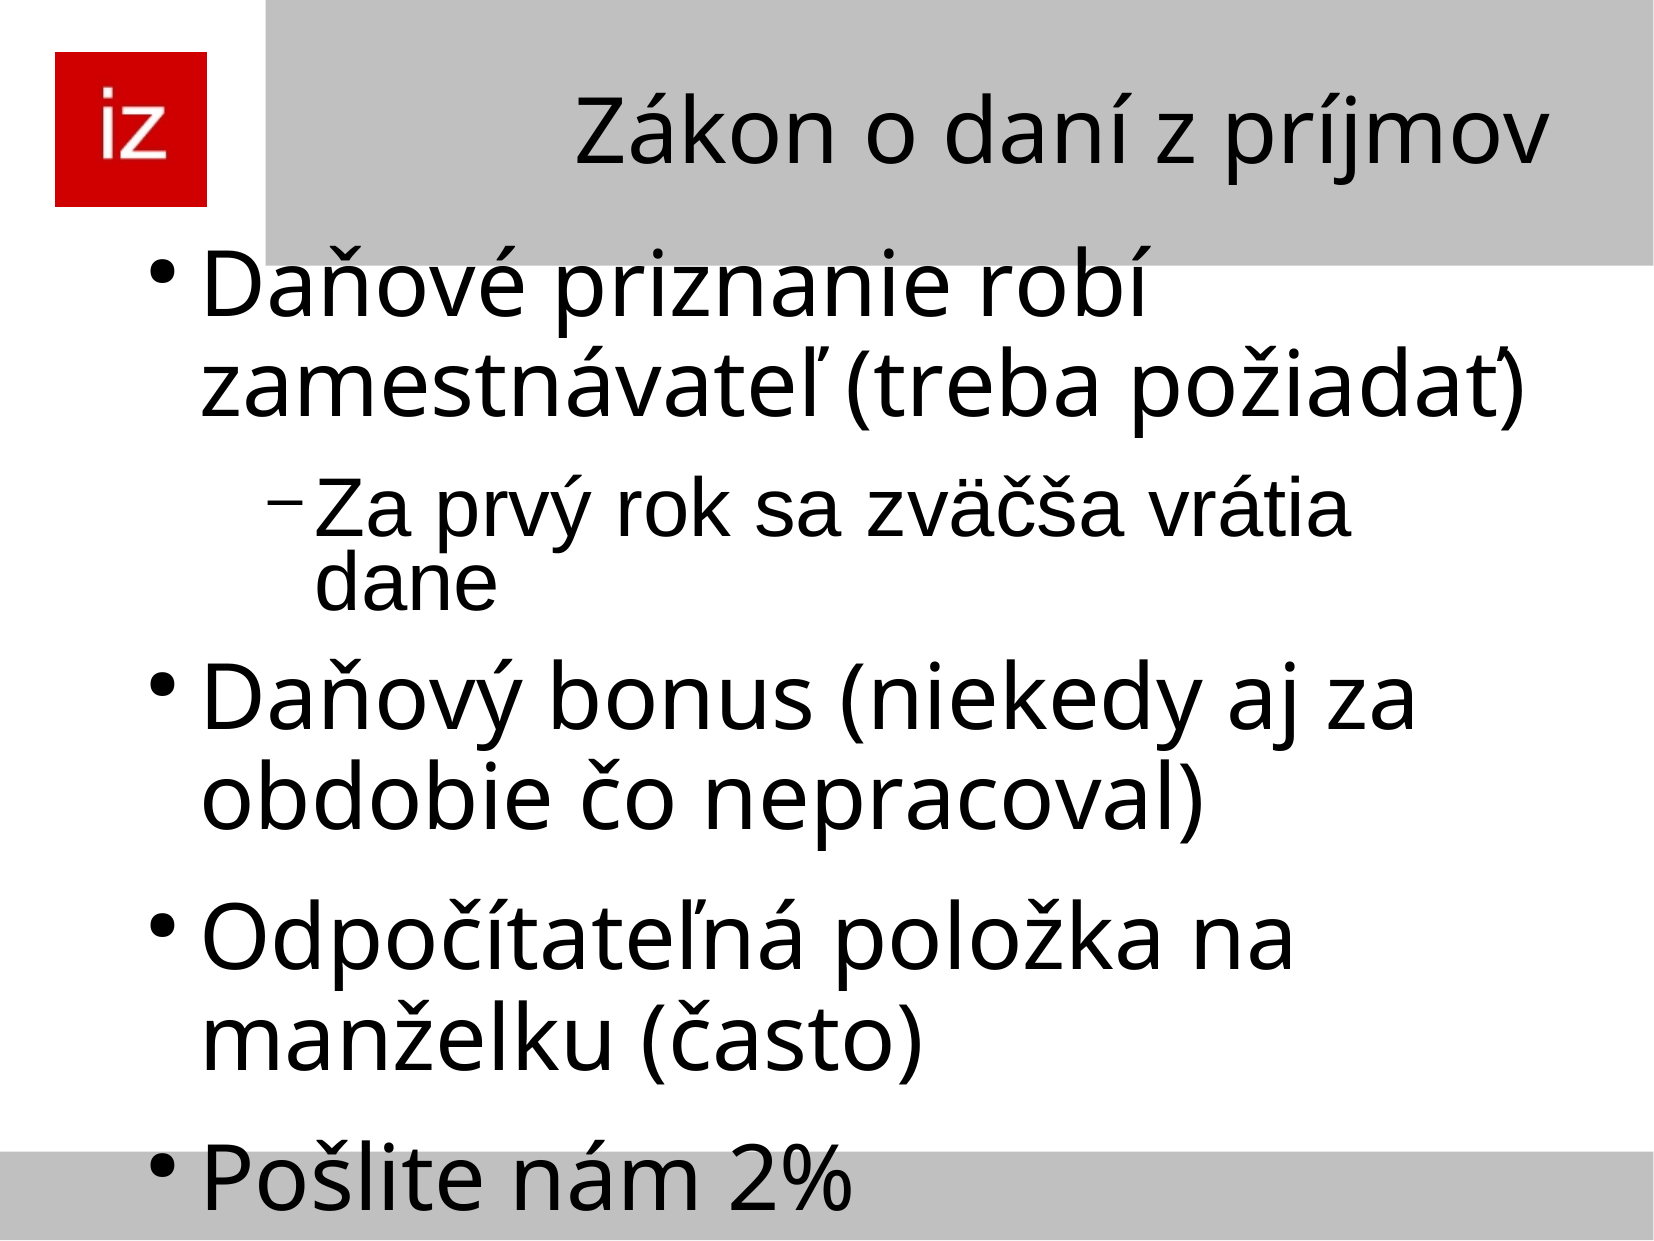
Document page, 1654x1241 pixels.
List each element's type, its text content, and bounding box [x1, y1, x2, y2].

picture [55, 52, 207, 207]
title Zákon o daní z príjmov [561, 29, 1565, 237]
list Daňové priznanie robí zamestnávateľ (treba požiadať) Za prvý rok sa zväčša vrátia dane Daňový bonus (niekedy aj za obdobie čo nepracoval) Odpočítateľná položka na manželku (často) Pošlite nám 2% Zväčša neplatí dane [32, 236, 1536, 1241]
